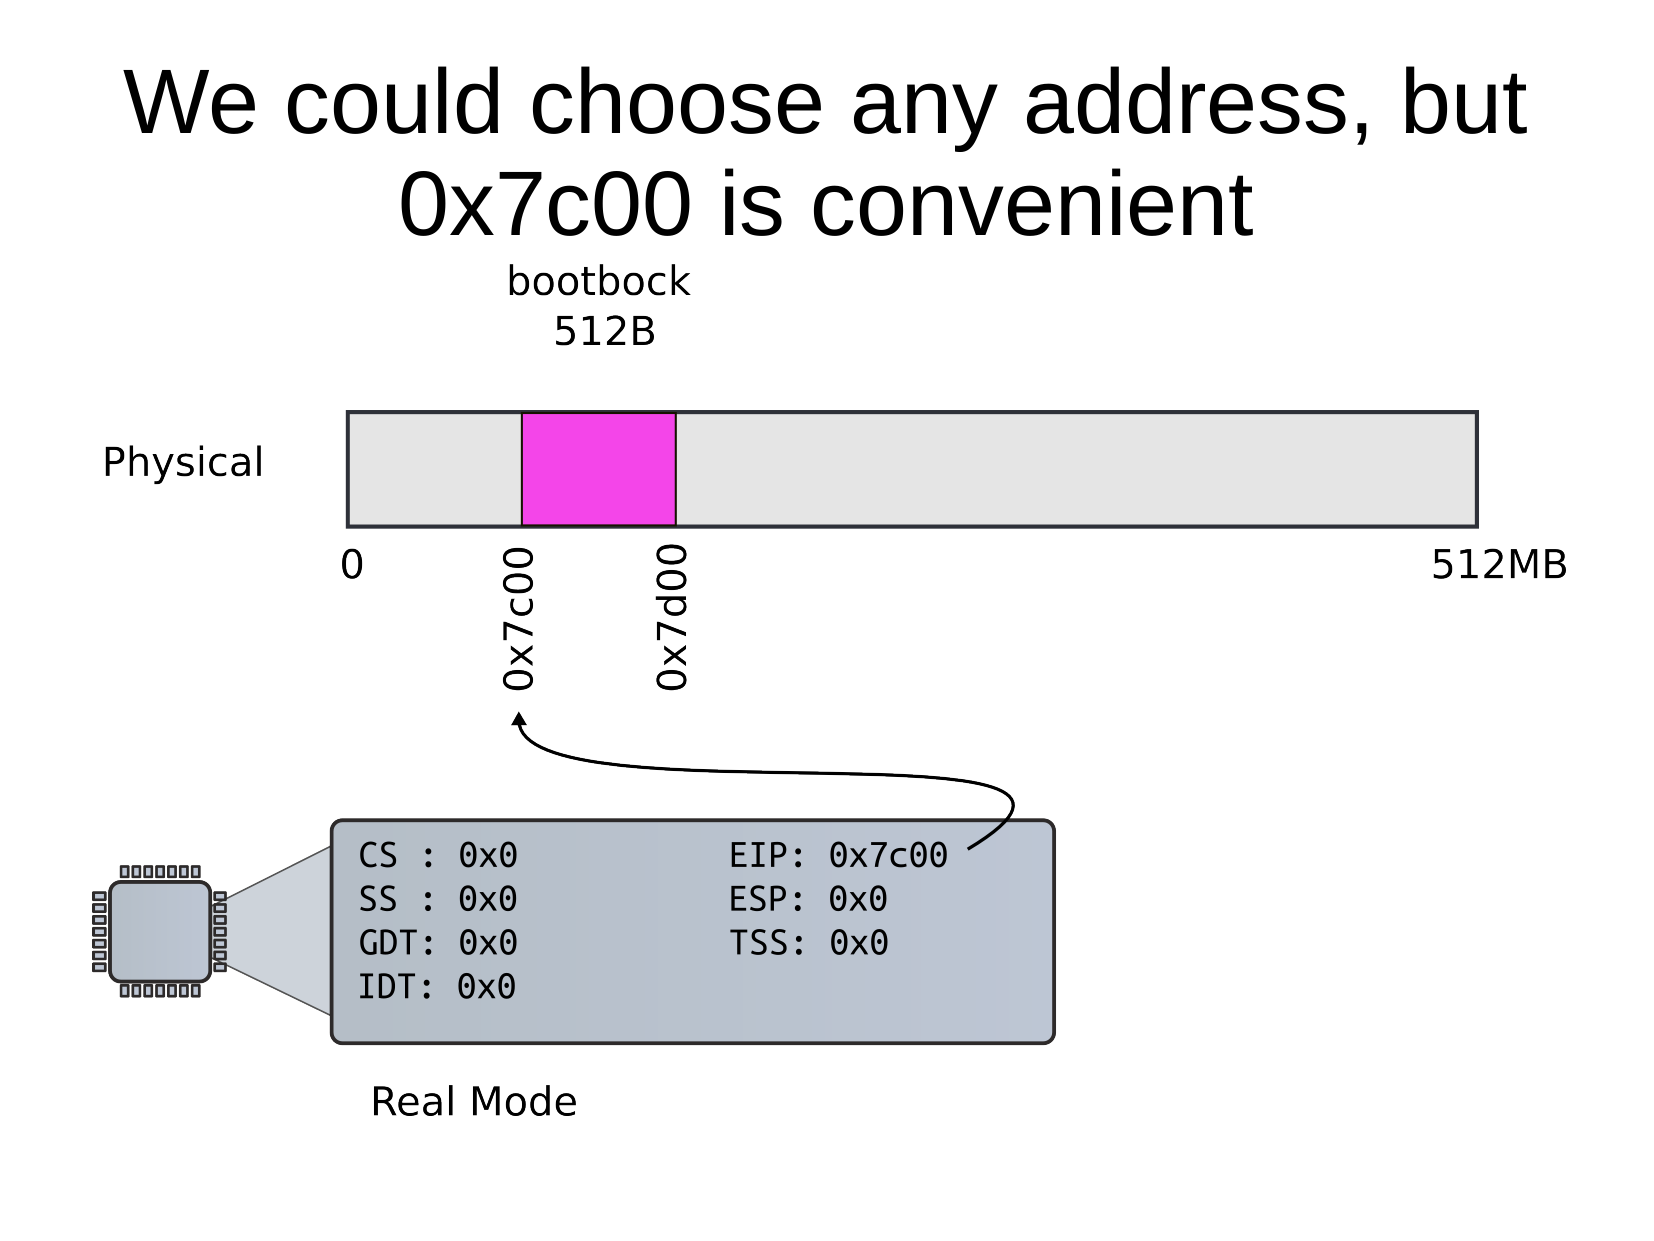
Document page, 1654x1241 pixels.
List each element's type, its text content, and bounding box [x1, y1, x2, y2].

picture [92, 264, 1566, 1116]
title We could choose any address, but 0x7c00 is convenient [82, 49, 1571, 257]
